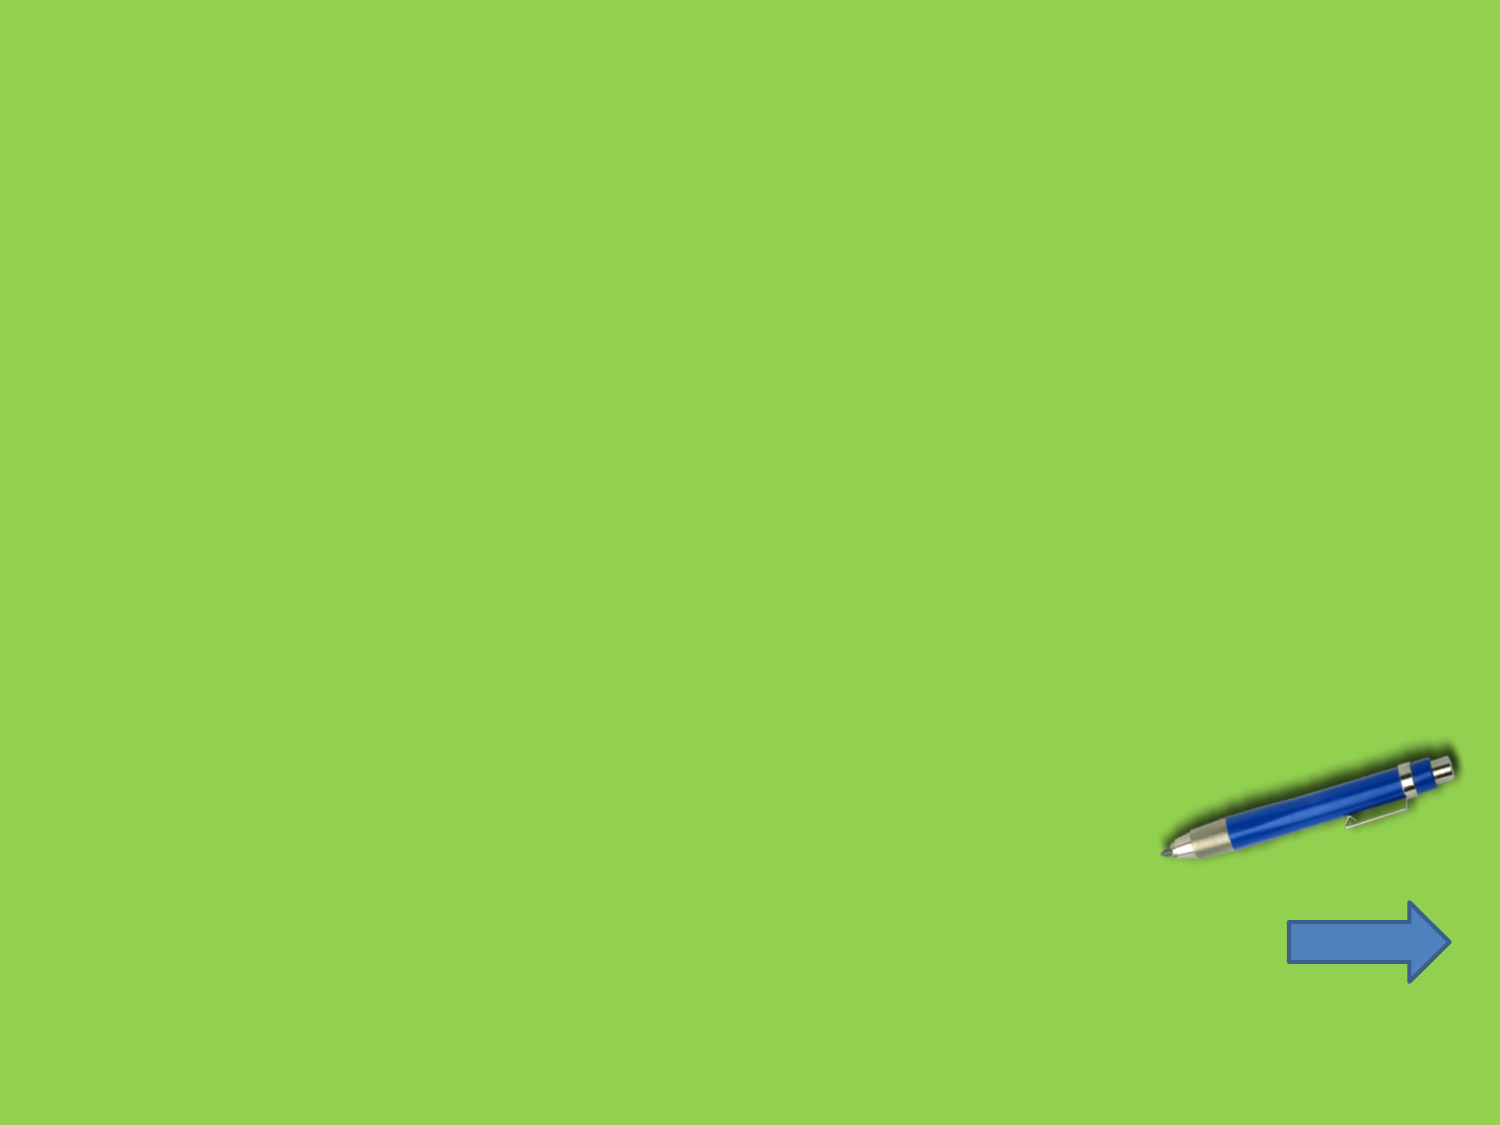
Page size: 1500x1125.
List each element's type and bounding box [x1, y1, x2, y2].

text_box [1288, 902, 1450, 982]
picture [1146, 724, 1477, 887]
